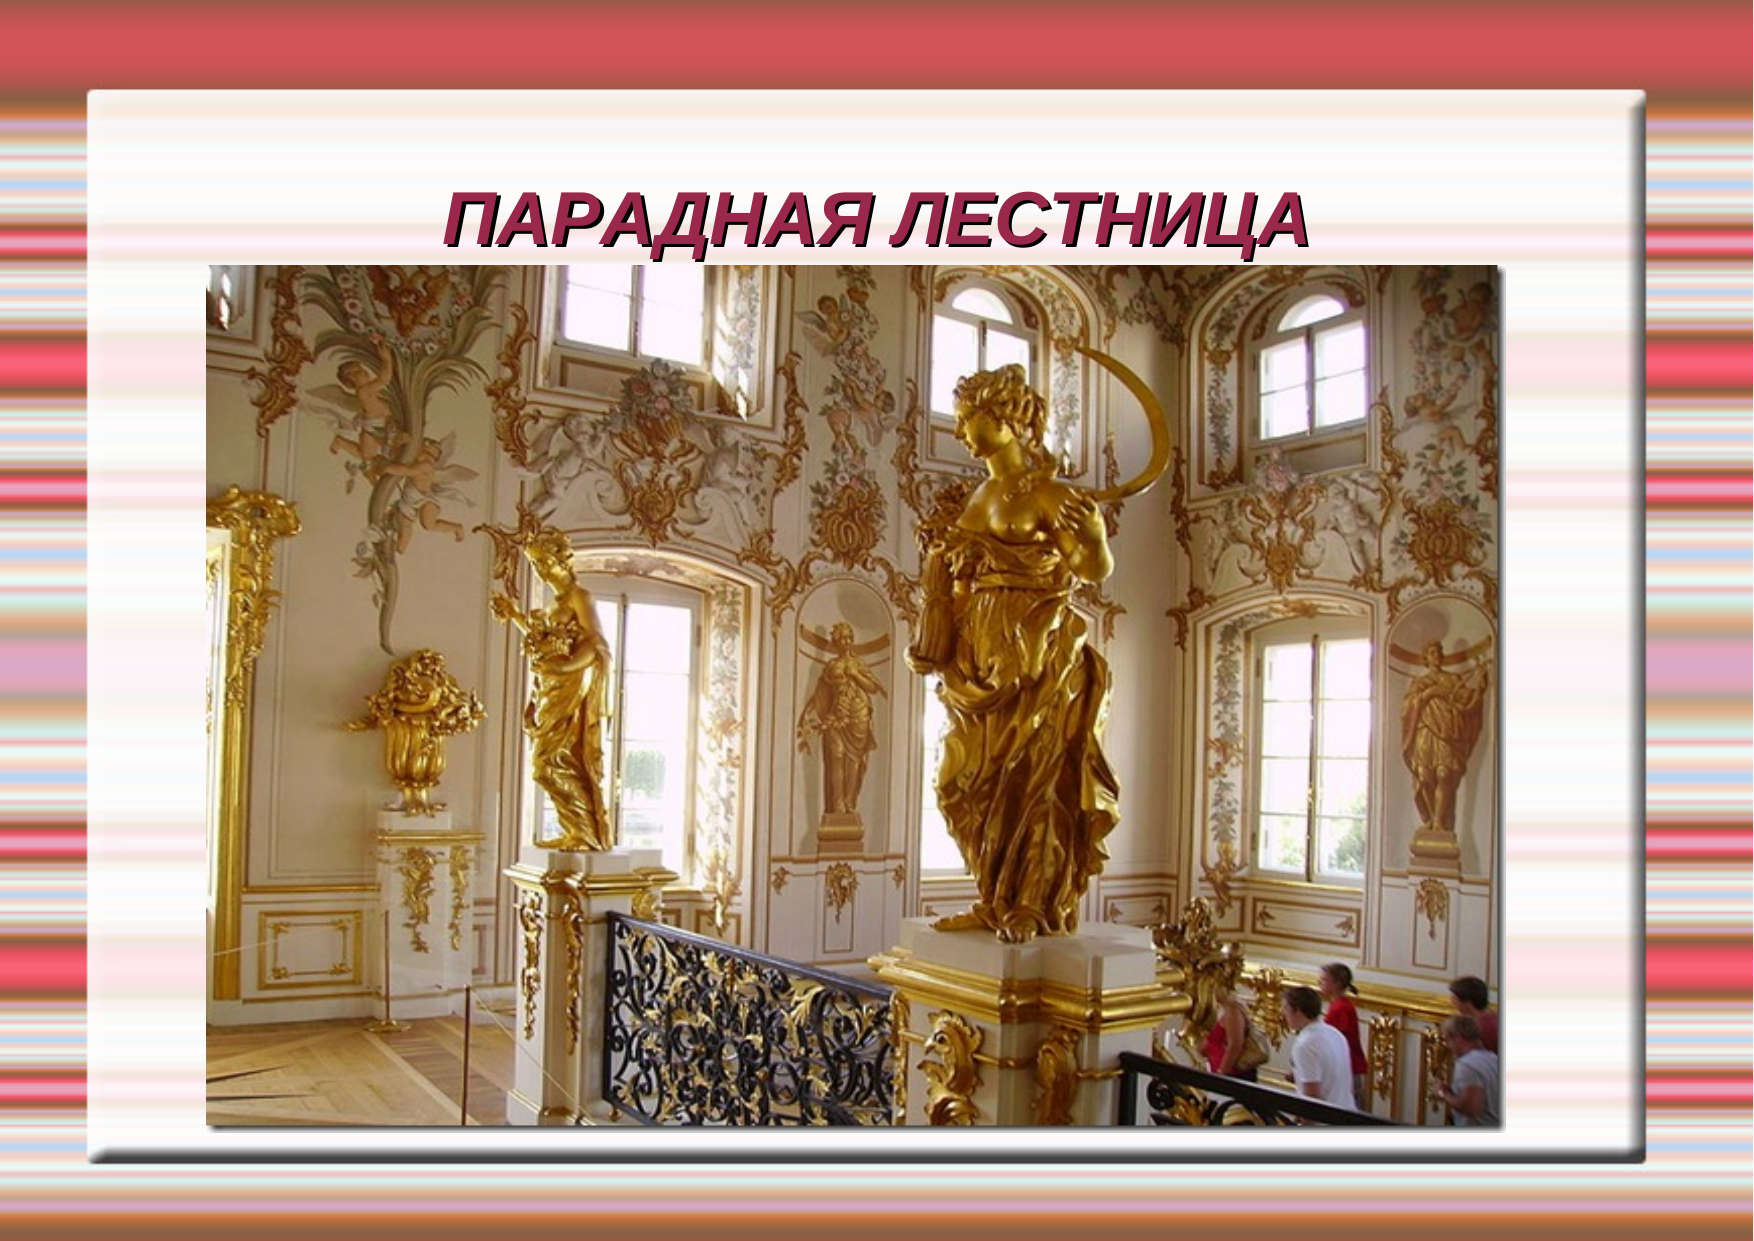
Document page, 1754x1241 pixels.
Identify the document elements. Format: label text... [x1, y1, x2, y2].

title ПАРАДНАЯ ЛЕСТНИЦА [128, 114, 1627, 322]
picture [0, 0, 1754, 1241]
